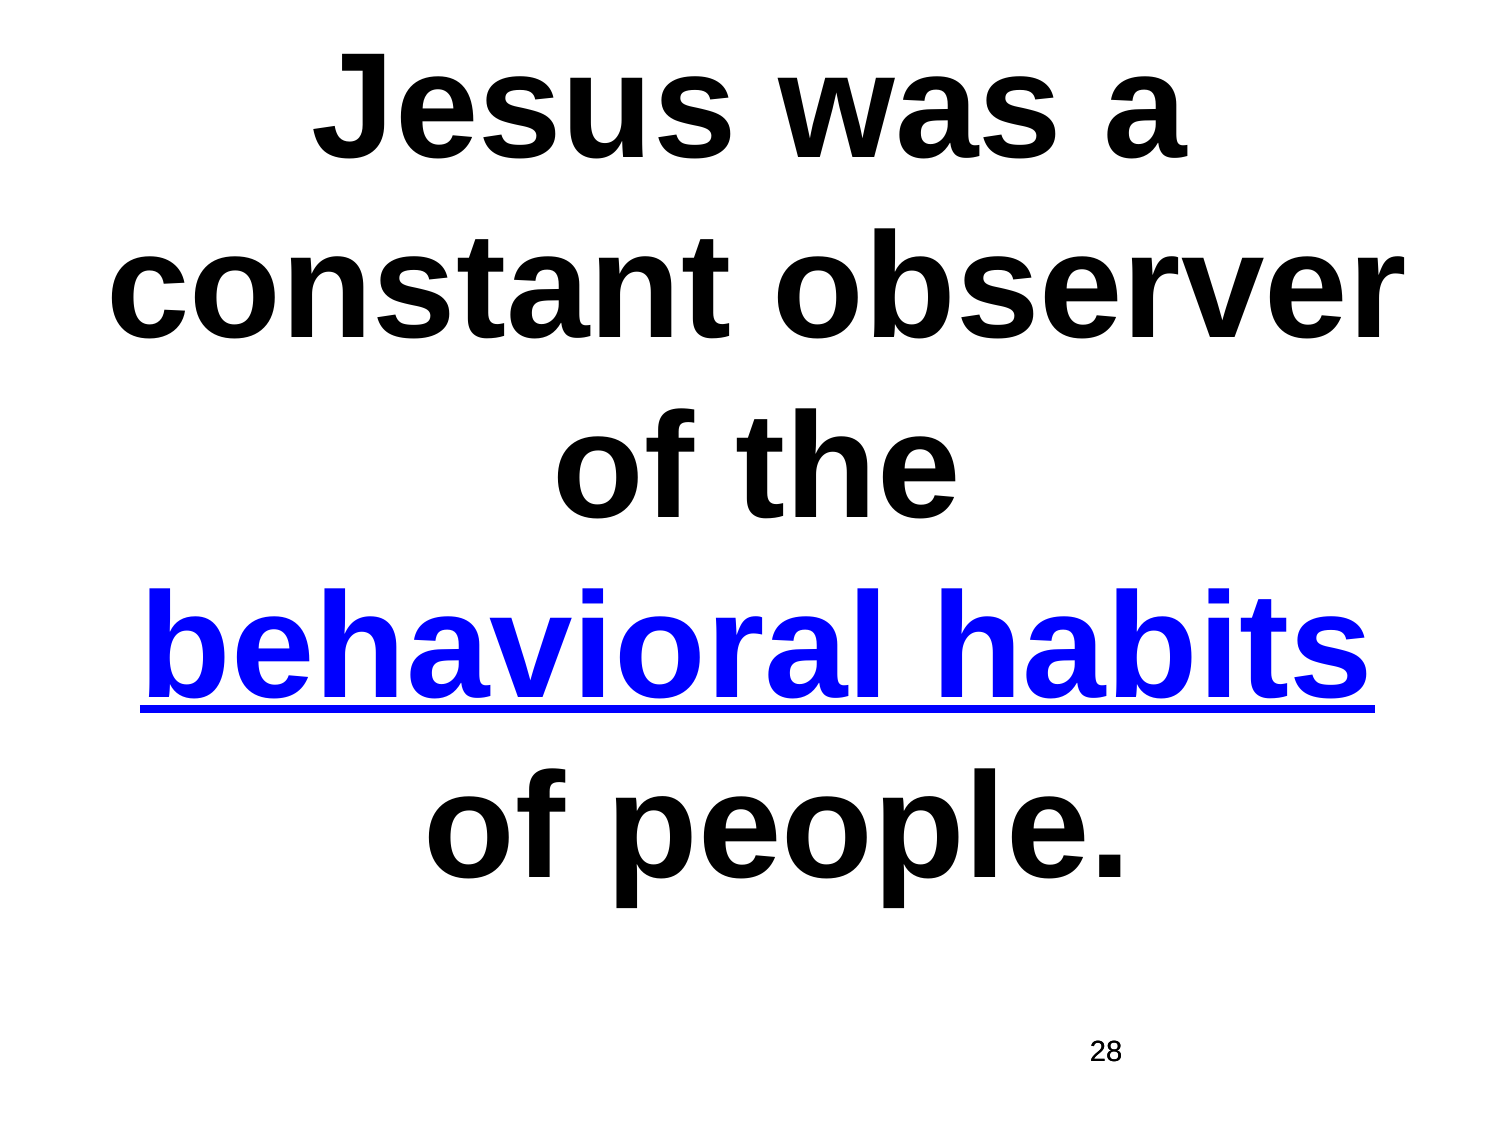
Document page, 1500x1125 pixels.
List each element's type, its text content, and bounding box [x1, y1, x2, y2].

slide_number <number> [1074, 1024, 1425, 1103]
text_box Jesus was a constant observer of the behavioral habits of people. [0, 0, 1500, 915]
